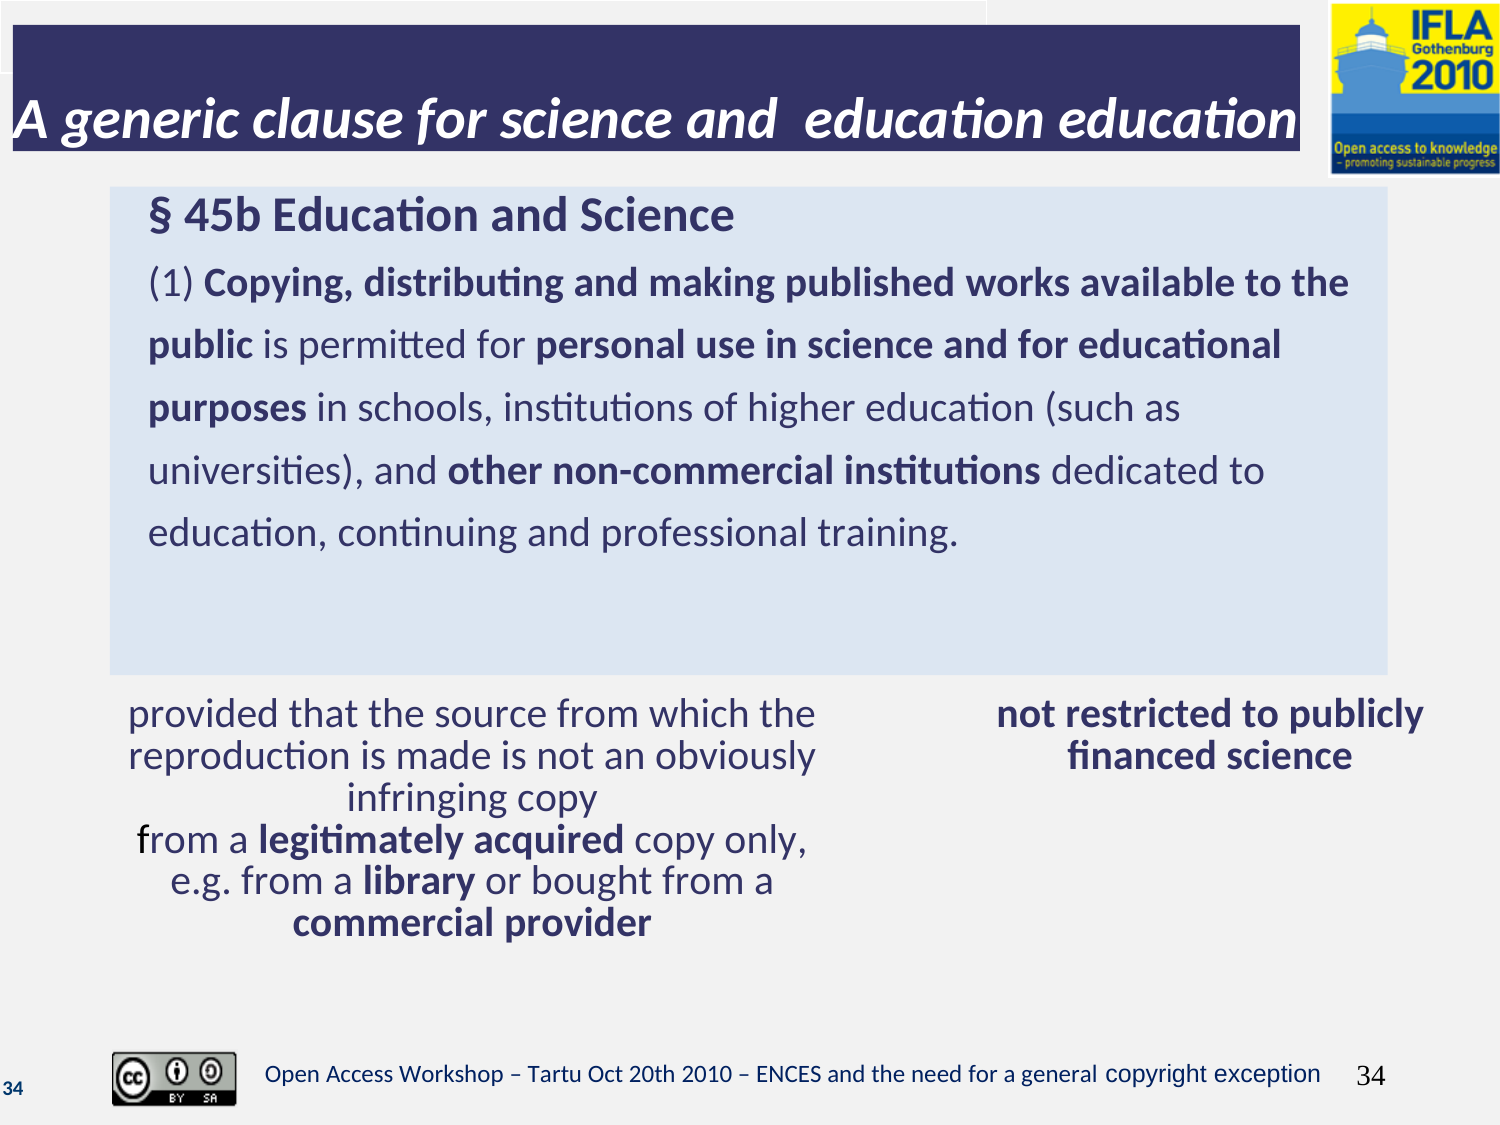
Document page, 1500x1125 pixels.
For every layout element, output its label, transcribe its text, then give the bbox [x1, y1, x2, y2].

text_box 34 [1356, 1026, 1459, 1105]
title A generic clause for science and education education [12, 24, 1300, 152]
text_box § 45b Education and Science (1) Copying, distributing and making published works available to the public is permitted for personal use in science and for educational purposes in schools, institutions of higher education (such as universities), and other non-commercial institutions dedicated to education, continuing and professional training. [109, 186, 1388, 676]
text_box not restricted to publicly financed science [944, 689, 1477, 808]
text_box provided that the source from which the reproduction is made is not an obviously infringing copy from a legitimately acquired copy only, e.g. from a library or bought from a commercial provider [88, 689, 857, 1013]
